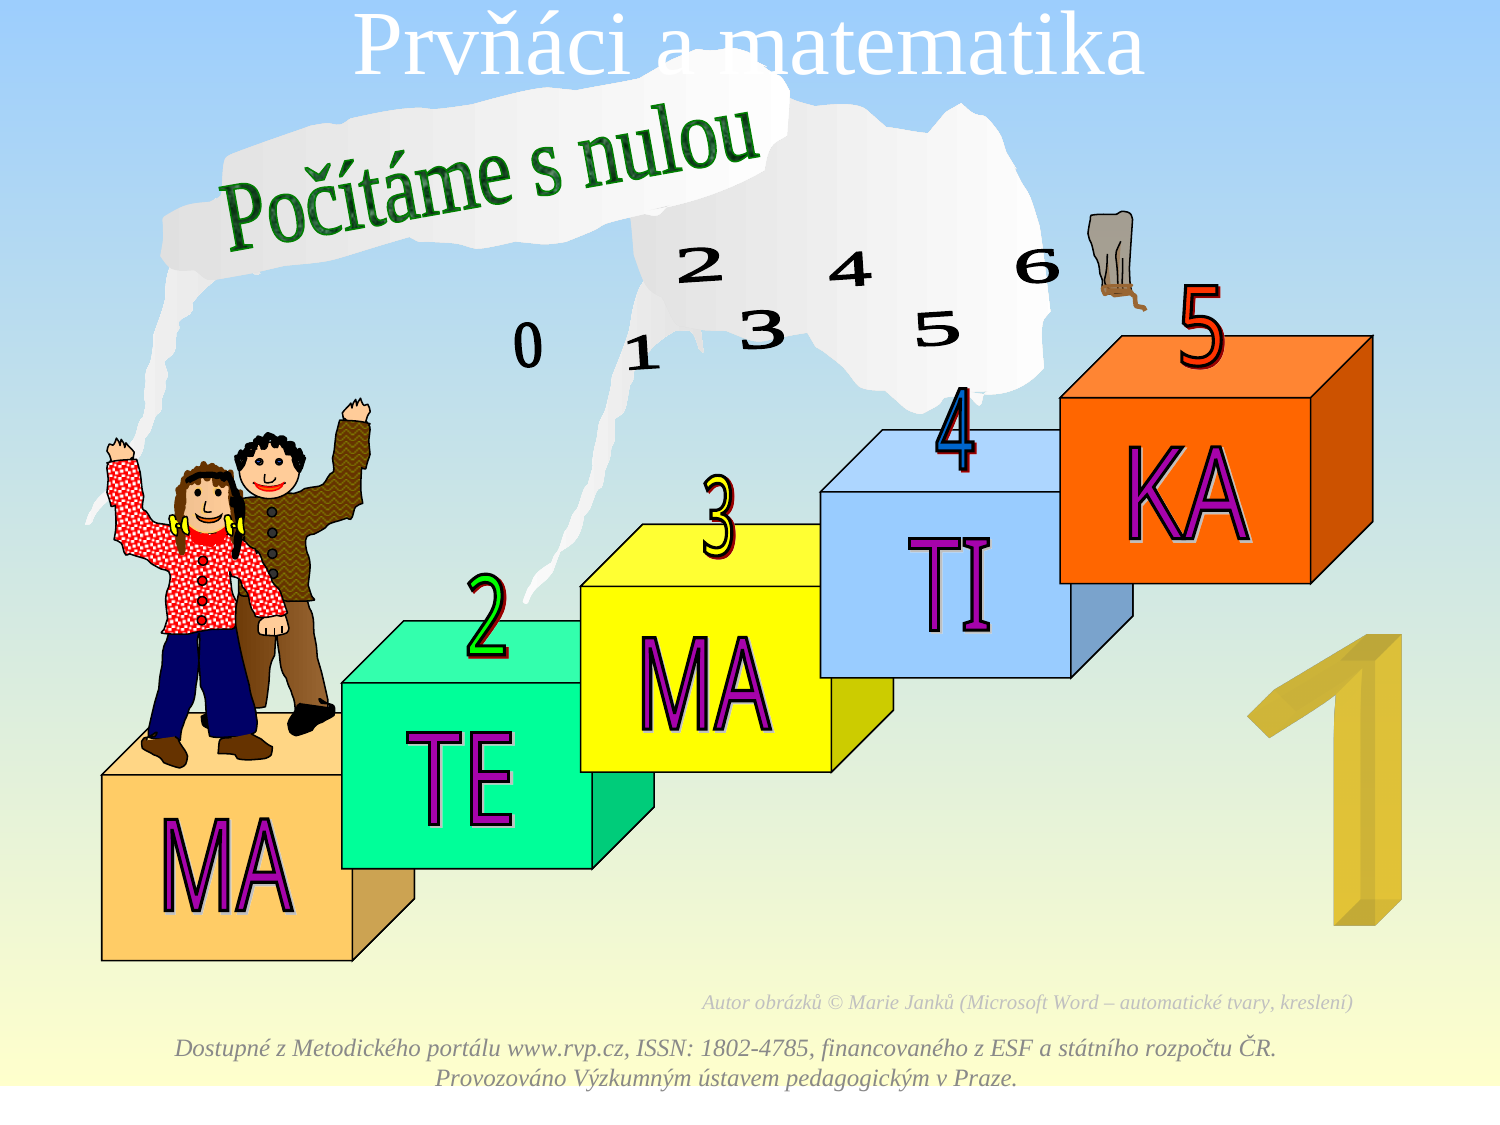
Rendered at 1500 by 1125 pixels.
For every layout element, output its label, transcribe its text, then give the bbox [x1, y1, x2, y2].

text_box Dostupné z Metodického portálu www.rvp.cz, ISSN: 1802-4785, financovaného z ESF a státního rozpočtu ČR. Provozováno Výzkumným ústavem pedagogickým v Praze. [105, 1031, 1348, 1092]
text_box Počítáme s nulou [681, 120, 717, 168]
text_box Počítáme s nulou [358, 170, 387, 226]
text_box MA [643, 637, 707, 730]
text_box TE [407, 732, 461, 825]
title Prvňáci a matematika [112, 0, 1388, 101]
text_box 0 [515, 322, 541, 368]
text_box Počítáme s nulou [479, 156, 512, 205]
text_box 3 [742, 310, 784, 349]
text_box Počítáme s nulou [532, 147, 561, 196]
text_box Počítáme s nulou [386, 174, 421, 223]
text_box Počítáme s nulou [338, 183, 365, 231]
text_box 4 [936, 388, 973, 470]
text_box Počítáme s nulou [305, 163, 331, 182]
text_box 3 [704, 475, 732, 556]
text_box 2 [468, 574, 505, 655]
text_box TI [909, 538, 960, 631]
text_box Počítáme s nulou [415, 162, 481, 217]
text_box Počítáme s nulou [715, 112, 760, 162]
text_box TI [964, 538, 989, 631]
text_box 6 [1017, 249, 1059, 283]
text_box TE [471, 732, 511, 825]
text_box 2 [679, 248, 722, 283]
text_box Počítáme s nulou [616, 130, 661, 180]
text_box [0, 0, 1500, 1086]
text_box Počítáme s nulou [651, 103, 682, 174]
text_box Počítáme s nulou [578, 137, 623, 188]
text_box 5 [1181, 285, 1222, 367]
text_box Počítáme s nulou [219, 183, 261, 252]
text_box Počítáme s nulou [308, 186, 342, 235]
text_box Počítáme s nulou [269, 194, 304, 242]
text_box 5 [917, 311, 959, 346]
text_box MA [714, 637, 771, 730]
text_box KA [1130, 446, 1249, 539]
text_box 4 [830, 252, 871, 286]
text_box 1 [628, 335, 659, 370]
text_box MA [236, 819, 293, 911]
text_box Autor obrázků © Marie Janků (Microsoft Word – automatické tvary, kreslení) [687, 981, 1450, 1047]
text_box MA [165, 819, 228, 911]
